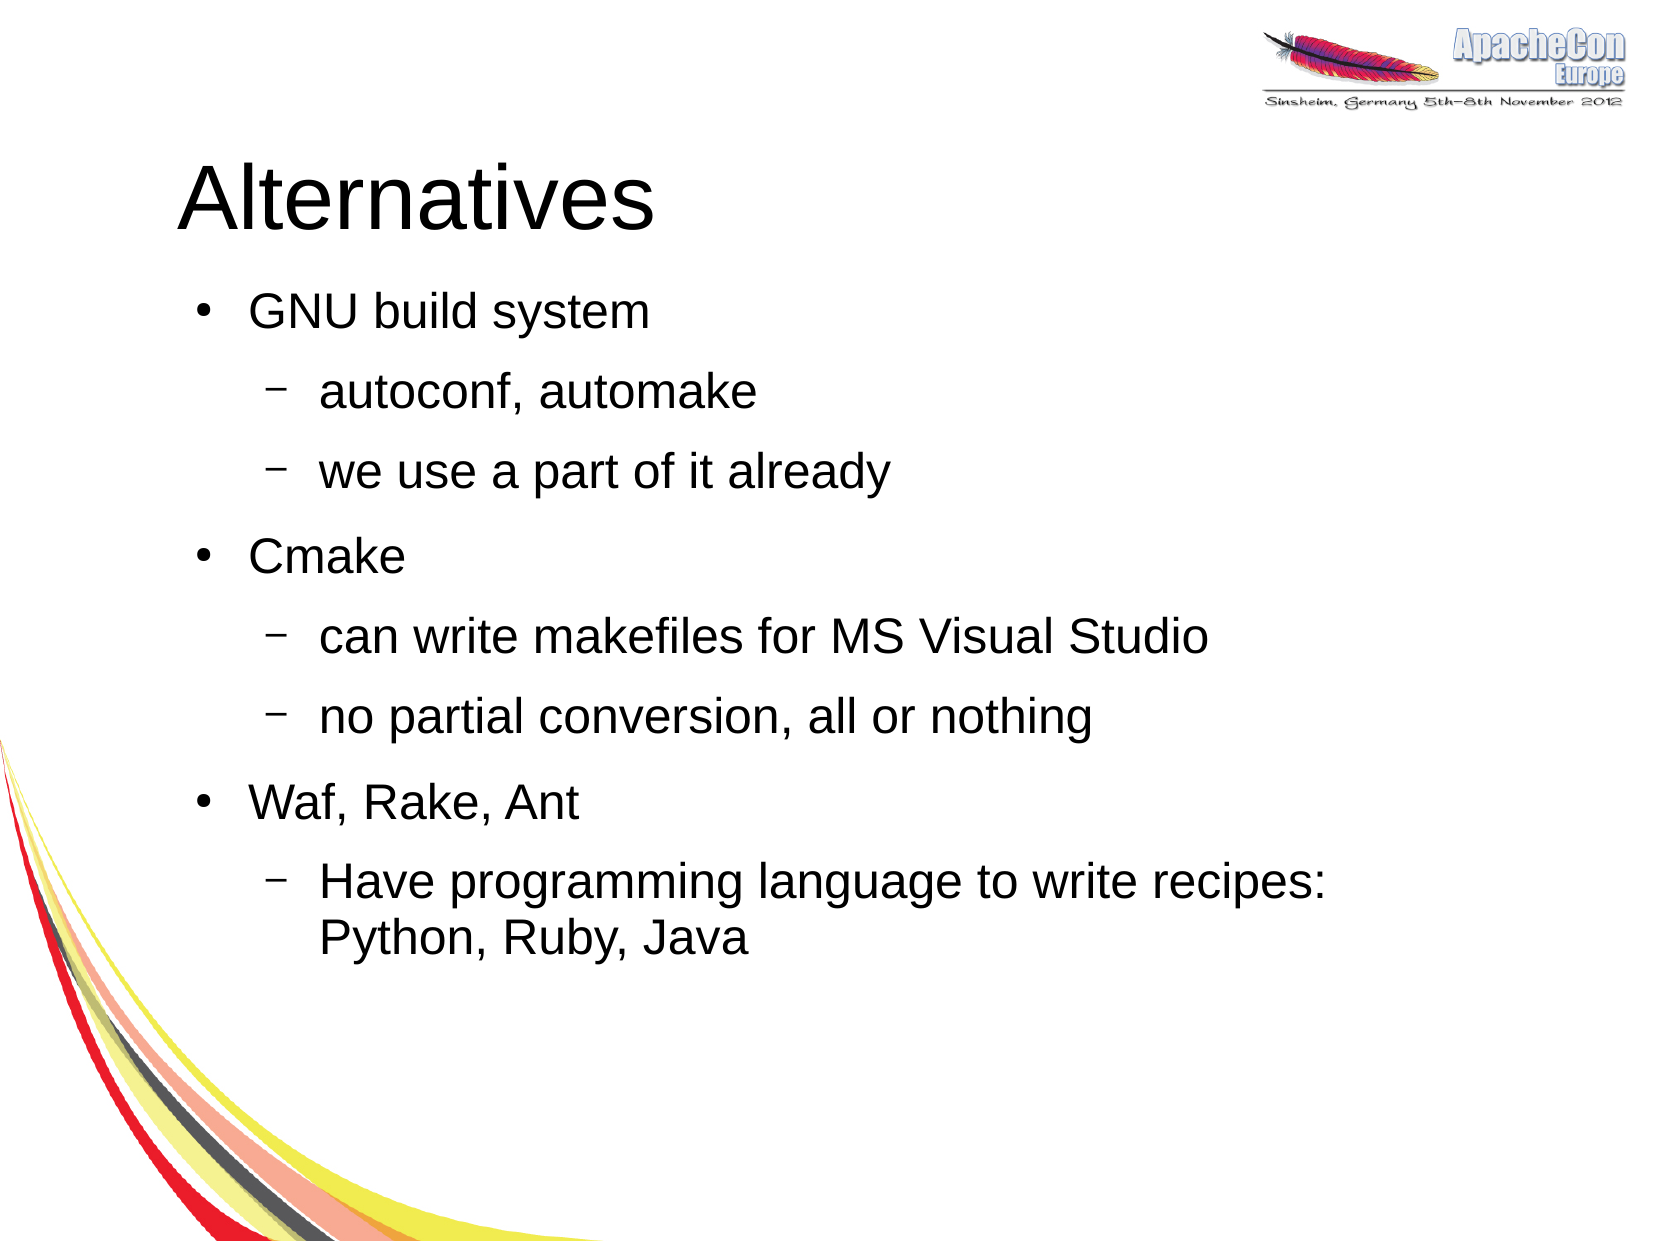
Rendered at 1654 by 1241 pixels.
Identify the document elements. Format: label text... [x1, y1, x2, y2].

list GNU build system autoconf, automake we use a part of it already Cmake can write makefiles for MS Visual Studio no partial conversion, all or nothing Waf, Rake, Ant Have programming language to write recipes: Python, Ruby, Java [177, 283, 1536, 1004]
picture [0, 0, 1654, 1241]
title Alternatives [177, 141, 1536, 254]
